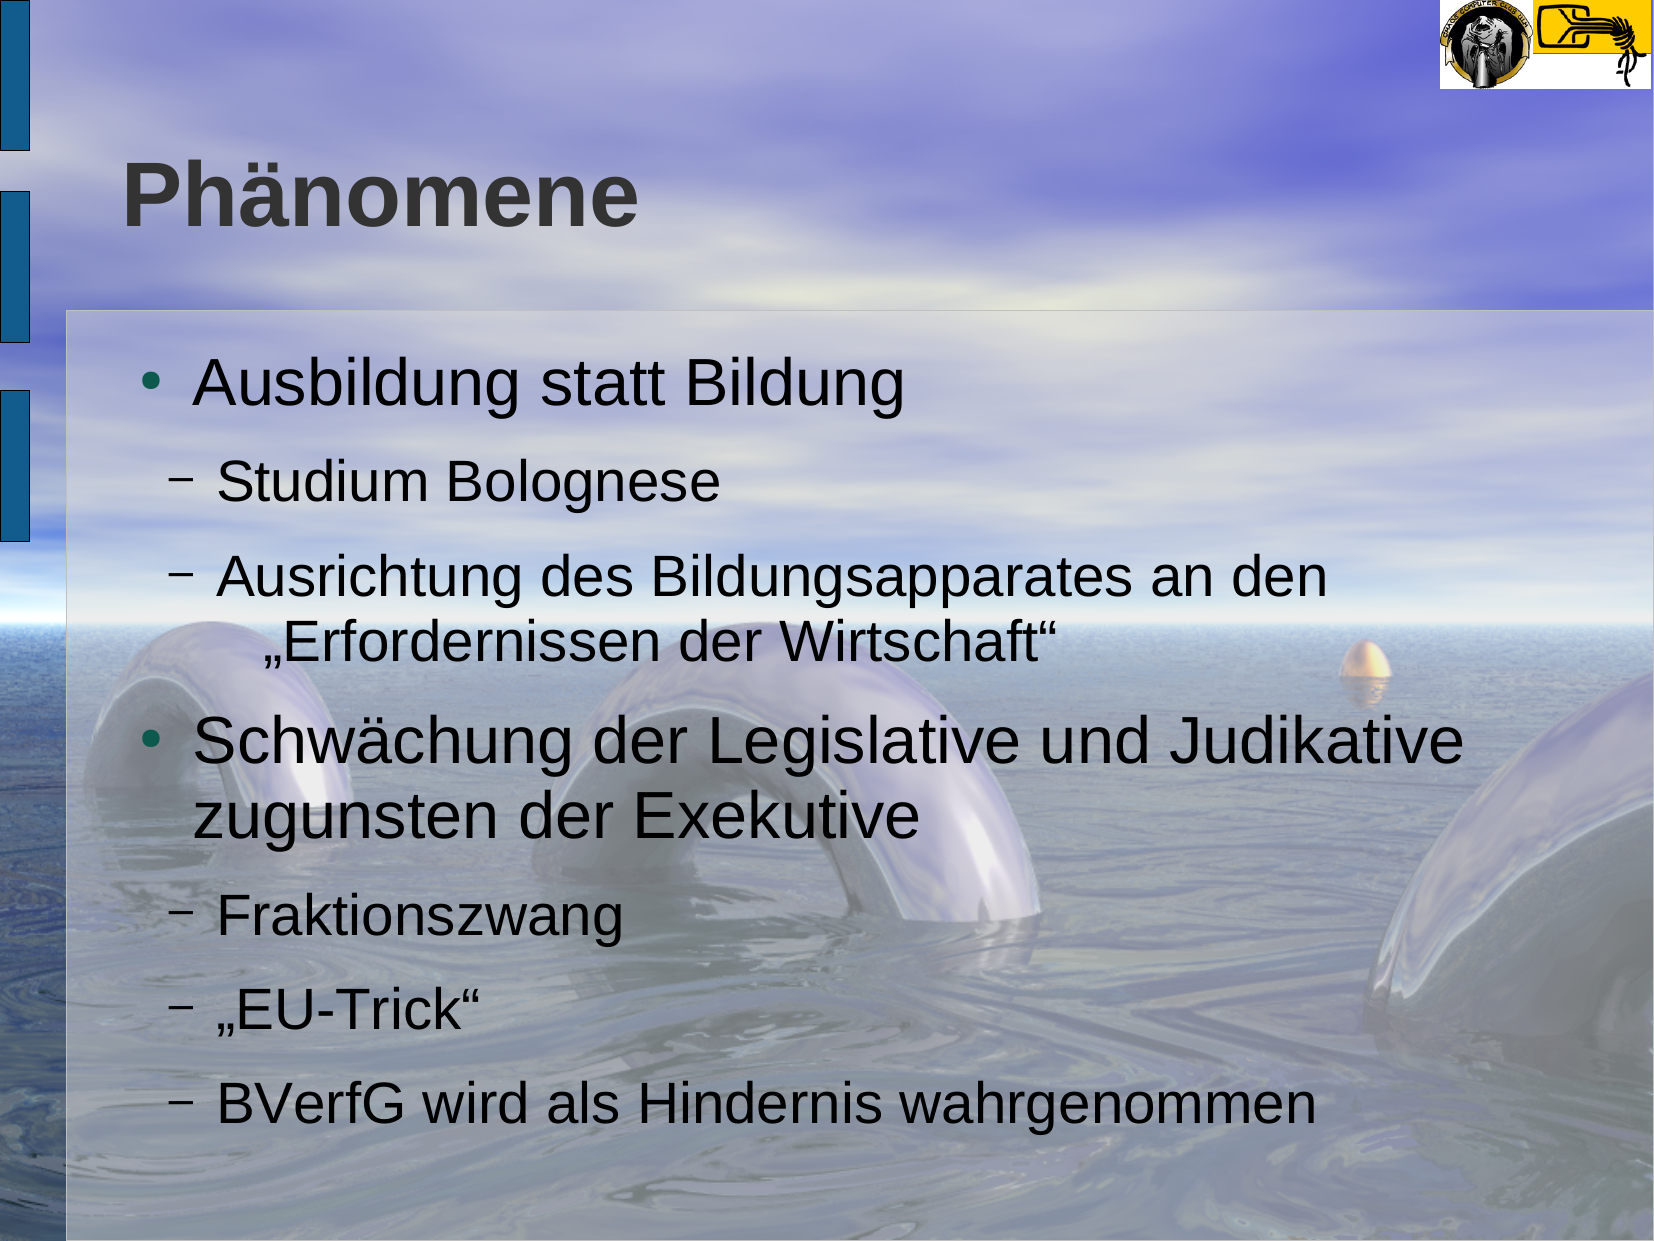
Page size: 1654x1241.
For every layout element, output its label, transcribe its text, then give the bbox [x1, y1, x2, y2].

title Phänomene [121, 98, 1534, 291]
picture [0, 0, 1654, 1241]
list Ausbildung statt Bildung Studium Bolognese Ausrichtung des Bildungsapparates an den „Erfordernissen der Wirtschaft“ Schwächung der Legislative und Judikative zugunsten der Exekutive Fraktionszwang „EU-Trick“ BVerfG wird als Hindernis wahrgenommen [121, 344, 1534, 1136]
